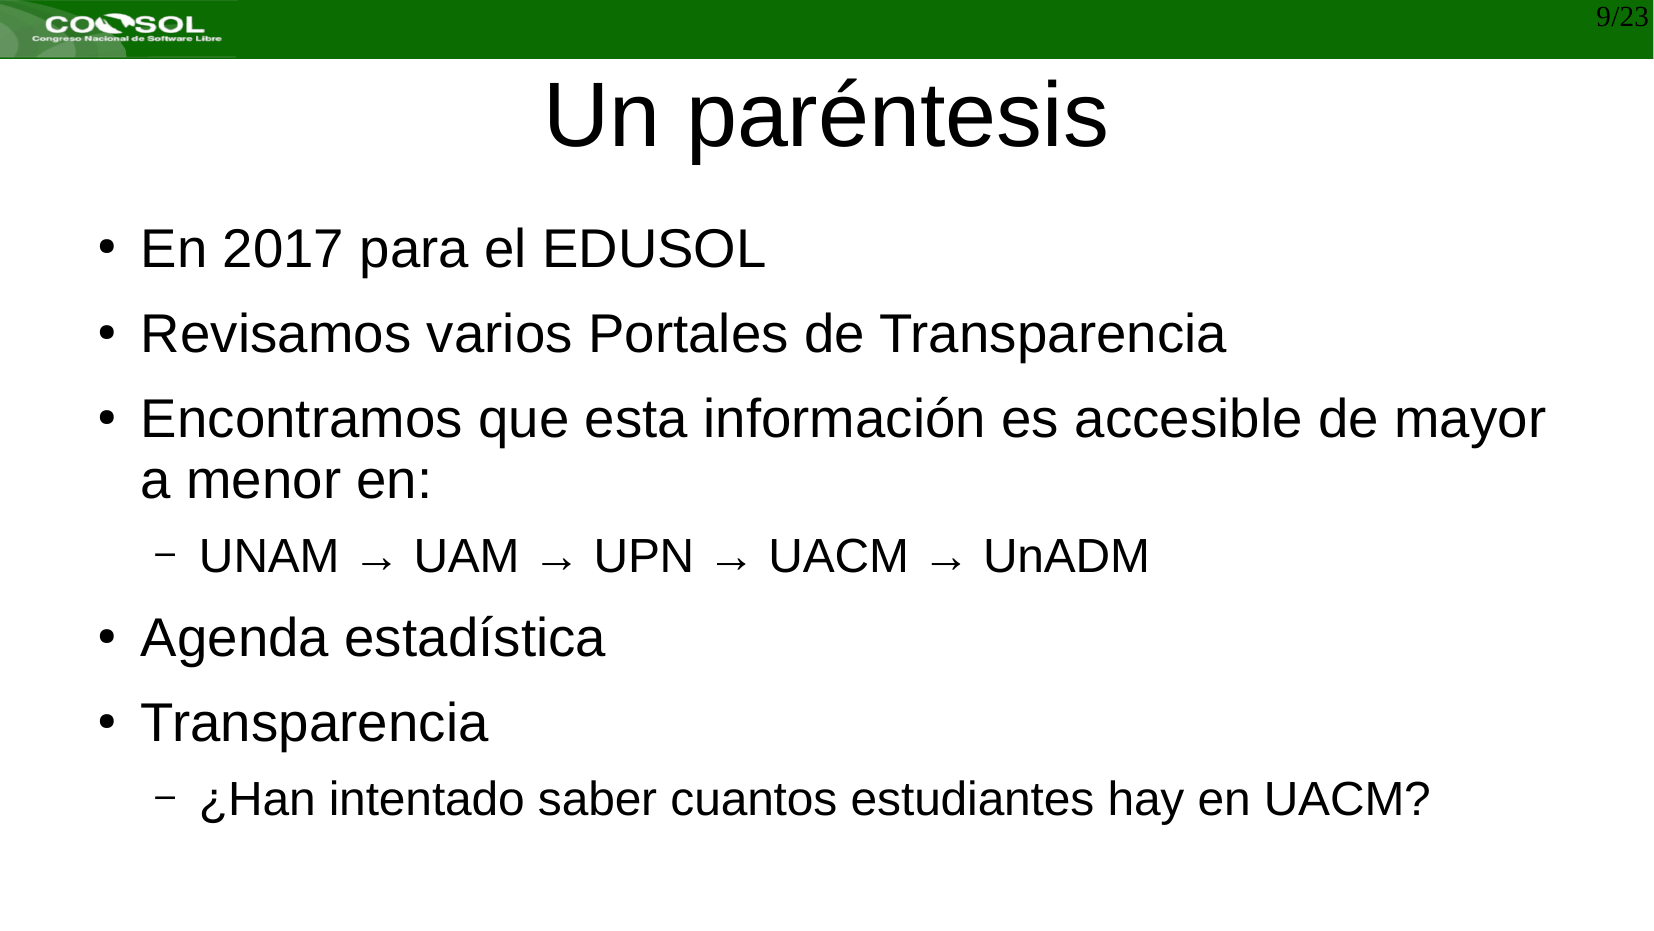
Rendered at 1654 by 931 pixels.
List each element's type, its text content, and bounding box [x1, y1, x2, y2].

list En 2017 para el EDUSOL Revisamos varios Portales de Transparencia Encontramos que esta información es accesible de mayor a menor en: UNAM → UAM → UPN → UACM → UnADM Agenda estadística Transparencia ¿Han intentado saber cuantos estudiantes hay en UACM? [82, 217, 1571, 827]
title Un paréntesis [82, 37, 1571, 193]
picture [0, 0, 1654, 59]
